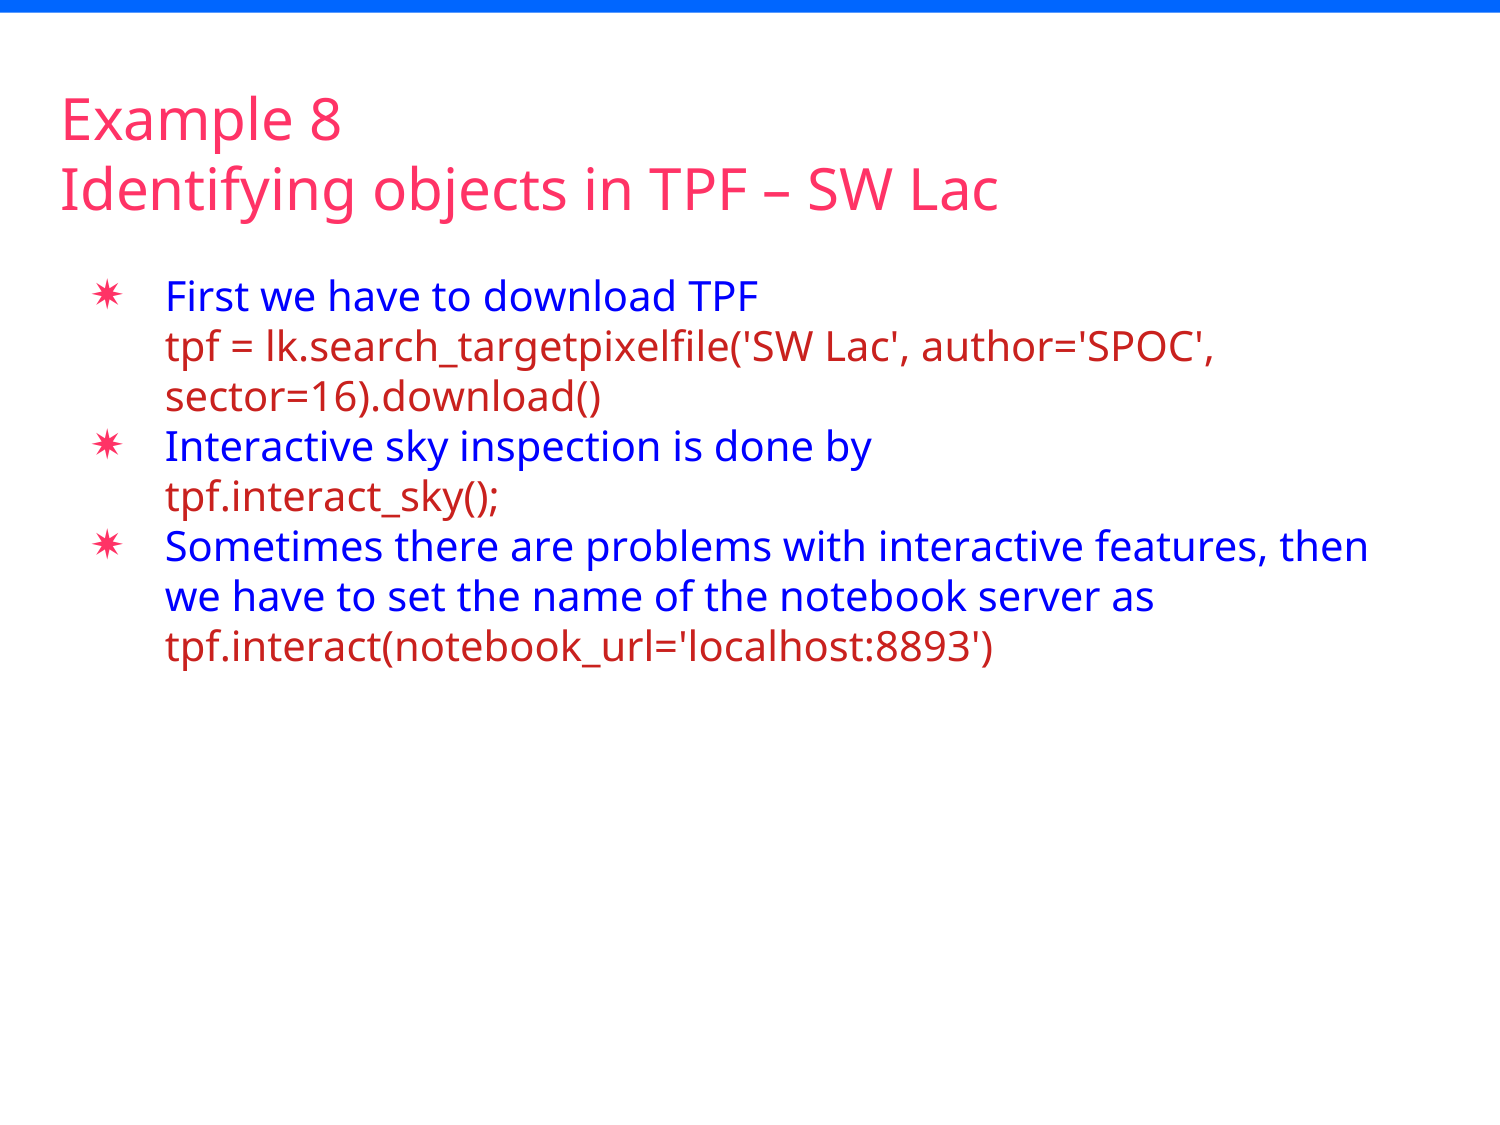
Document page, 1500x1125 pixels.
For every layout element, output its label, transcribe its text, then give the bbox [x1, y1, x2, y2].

text_box First we have to download TPF tpf = lk.search_targetpixelfile('SW Lac', author='SPOC', sector=16).download() Interactive sky inspection is done by tpf.interact_sky(); Sometimes there are problems with interactive features, then we have to set the name of the notebook server as tpf.interact(notebook_url='localhost:8893') [75, 262, 1426, 751]
text_box Example 8 Identifying objects in TPF – SW Lac [45, 75, 1426, 230]
